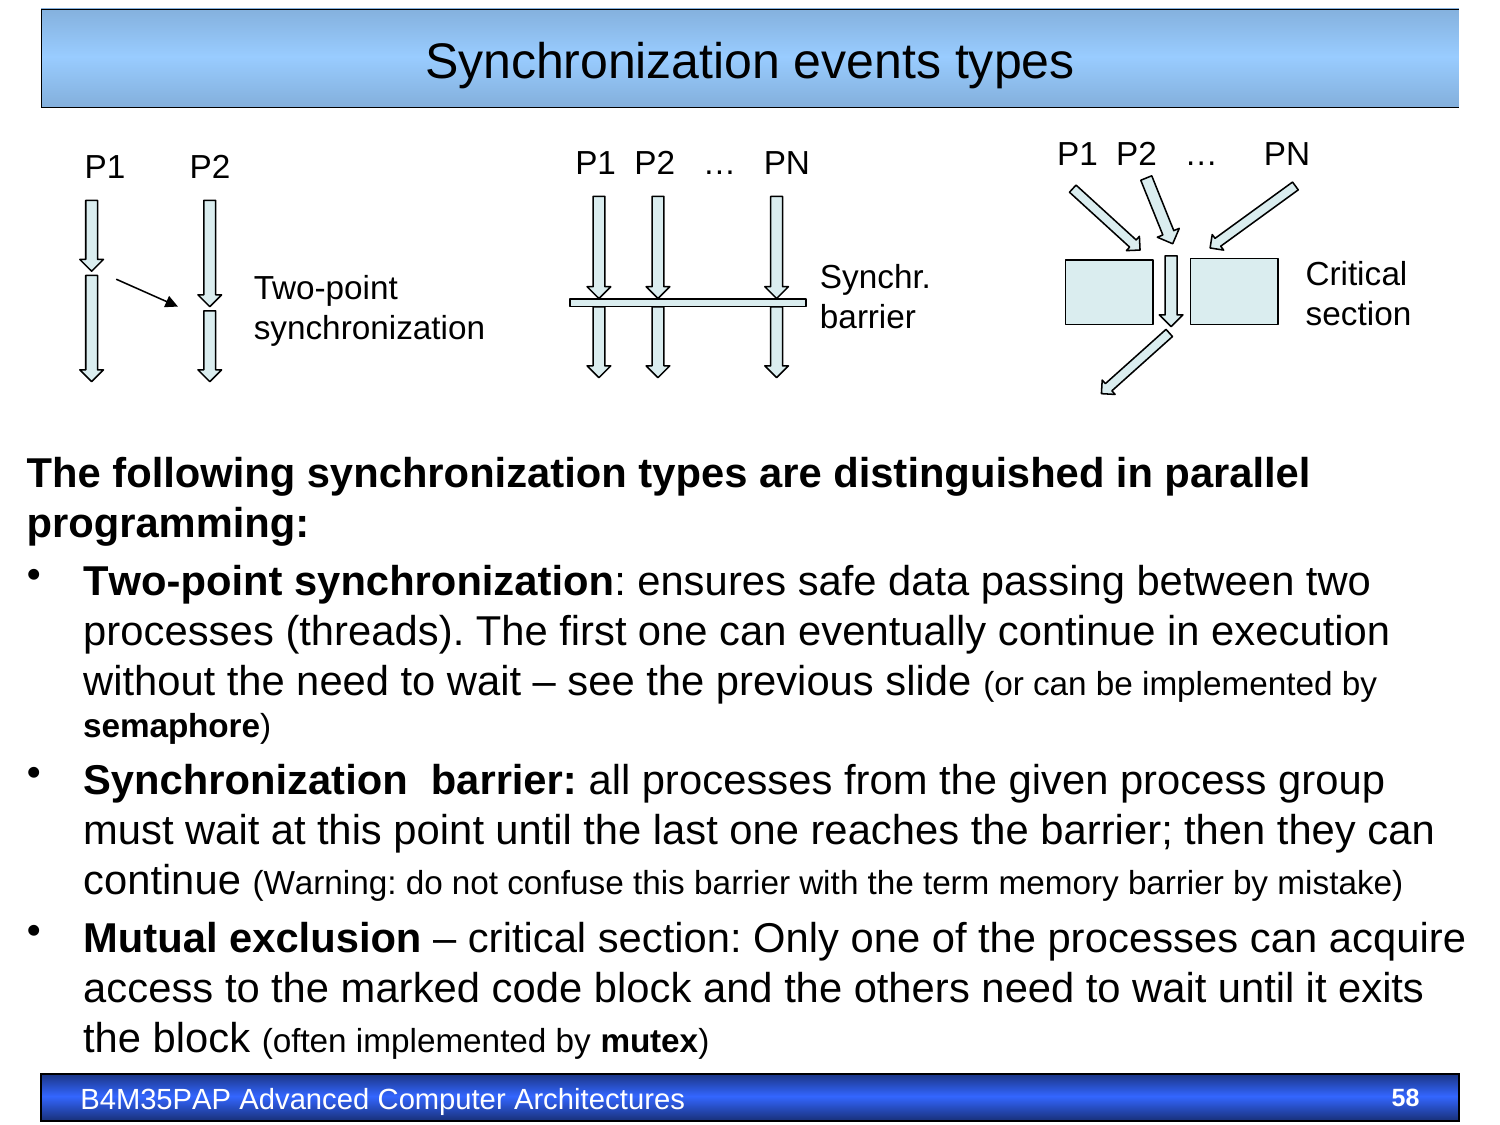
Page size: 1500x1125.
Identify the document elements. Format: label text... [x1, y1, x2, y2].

text_box [1140, 180, 1180, 244]
text_box [1065, 259, 1154, 325]
text_box [197, 200, 222, 307]
text_box Synchr. barrier [805, 247, 1031, 343]
text_box P1 P2 … PN [1042, 124, 1357, 180]
text_box [79, 275, 104, 382]
text_box [1190, 258, 1279, 325]
text_box P1 P2 [69, 137, 286, 193]
list The following synchronization types are distinguished in parallel programming: Two-point synchronization: ensures safe data passing between two processes (threads). The first one can eventually continue in execution without the need to wait – see the previous slide (or can be implemented by semaphore) Synchronization barrier: all processes from the given process group must wait at this point until the last one reaches the barrier; then they can continue (Warning: do not confuse this barrier with the term memory barrier by mistake) Mutual exclusion – critical section: Only one of the processes can acquire access to the marked code block and the others need to wait until it exits the block (often implemented by mutex) [11, 438, 1489, 793]
text_box [1101, 329, 1173, 395]
text_box [1069, 185, 1141, 251]
text_box Two-point synchronization [238, 258, 506, 354]
text_box [570, 196, 805, 378]
text_box [1210, 182, 1299, 251]
text_box [1159, 255, 1183, 327]
text_box [79, 200, 104, 272]
text_box [197, 310, 222, 382]
text_box P1 P2 … PN [560, 133, 827, 189]
text_box Critical section [1290, 244, 1500, 340]
title Synchronization events types [41, 8, 1459, 108]
text_box [116, 279, 178, 307]
